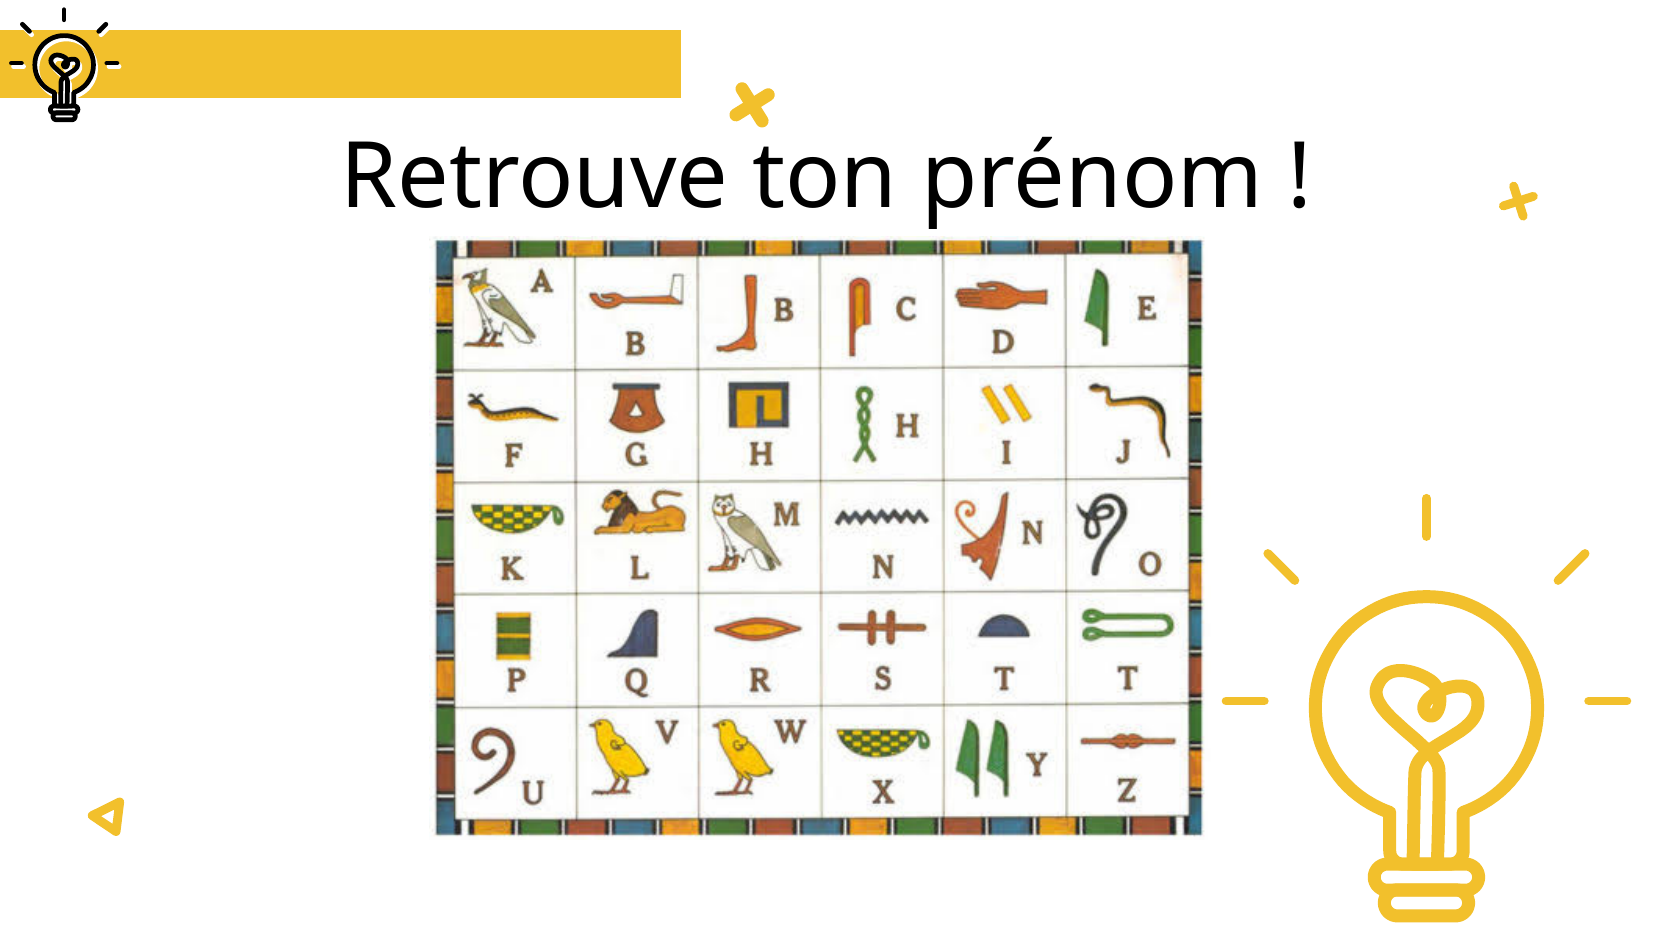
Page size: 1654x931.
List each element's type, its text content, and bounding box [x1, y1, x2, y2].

picture [429, 236, 1211, 840]
title Retrouve ton prénom ! [82, 94, 1571, 250]
